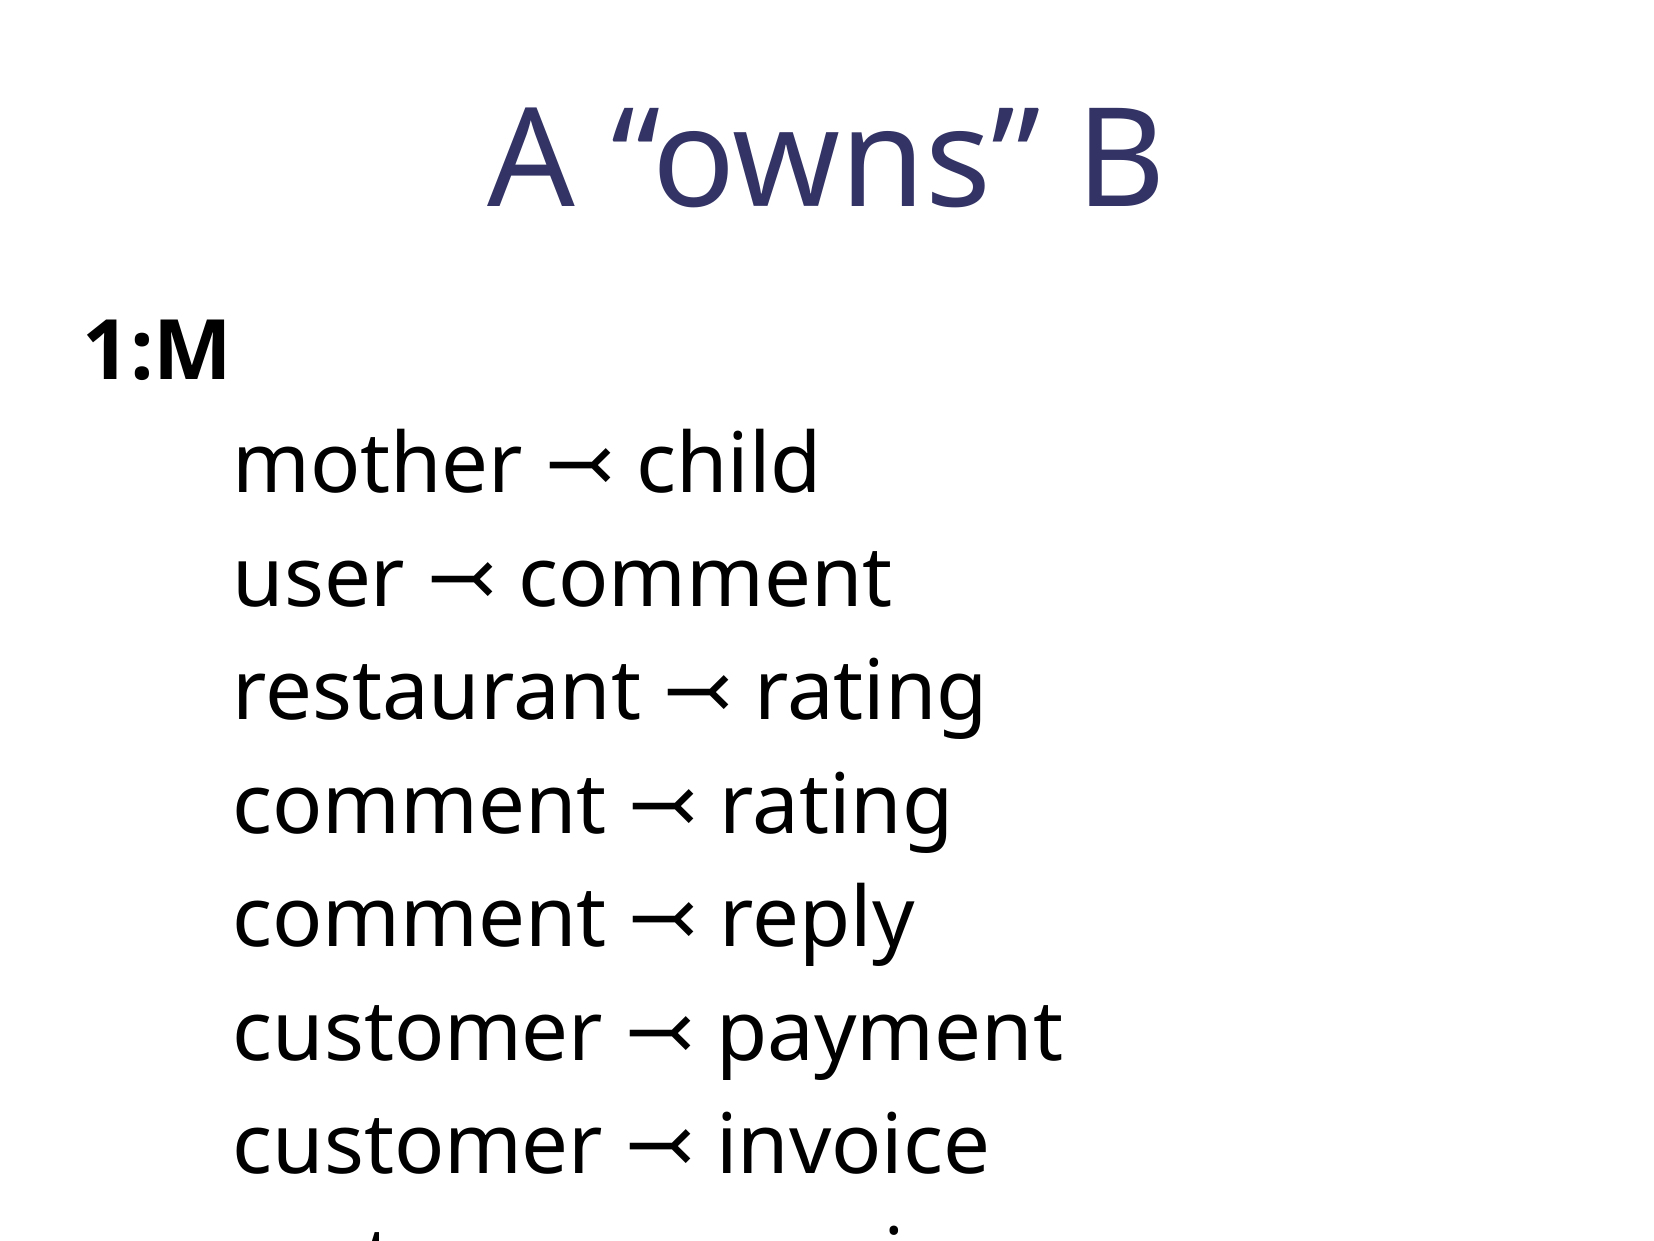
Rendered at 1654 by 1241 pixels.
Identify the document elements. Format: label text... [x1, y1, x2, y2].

subtitle 1:M mother ⤙ child user ⤙ comment restaurant ⤙ rating comment ⤙ rating comment ⤙ reply customer ⤙ payment customer ⤙ invoice customer ⤙ session [82, 290, 1571, 1241]
title A “owns” B [82, 56, 1571, 250]
